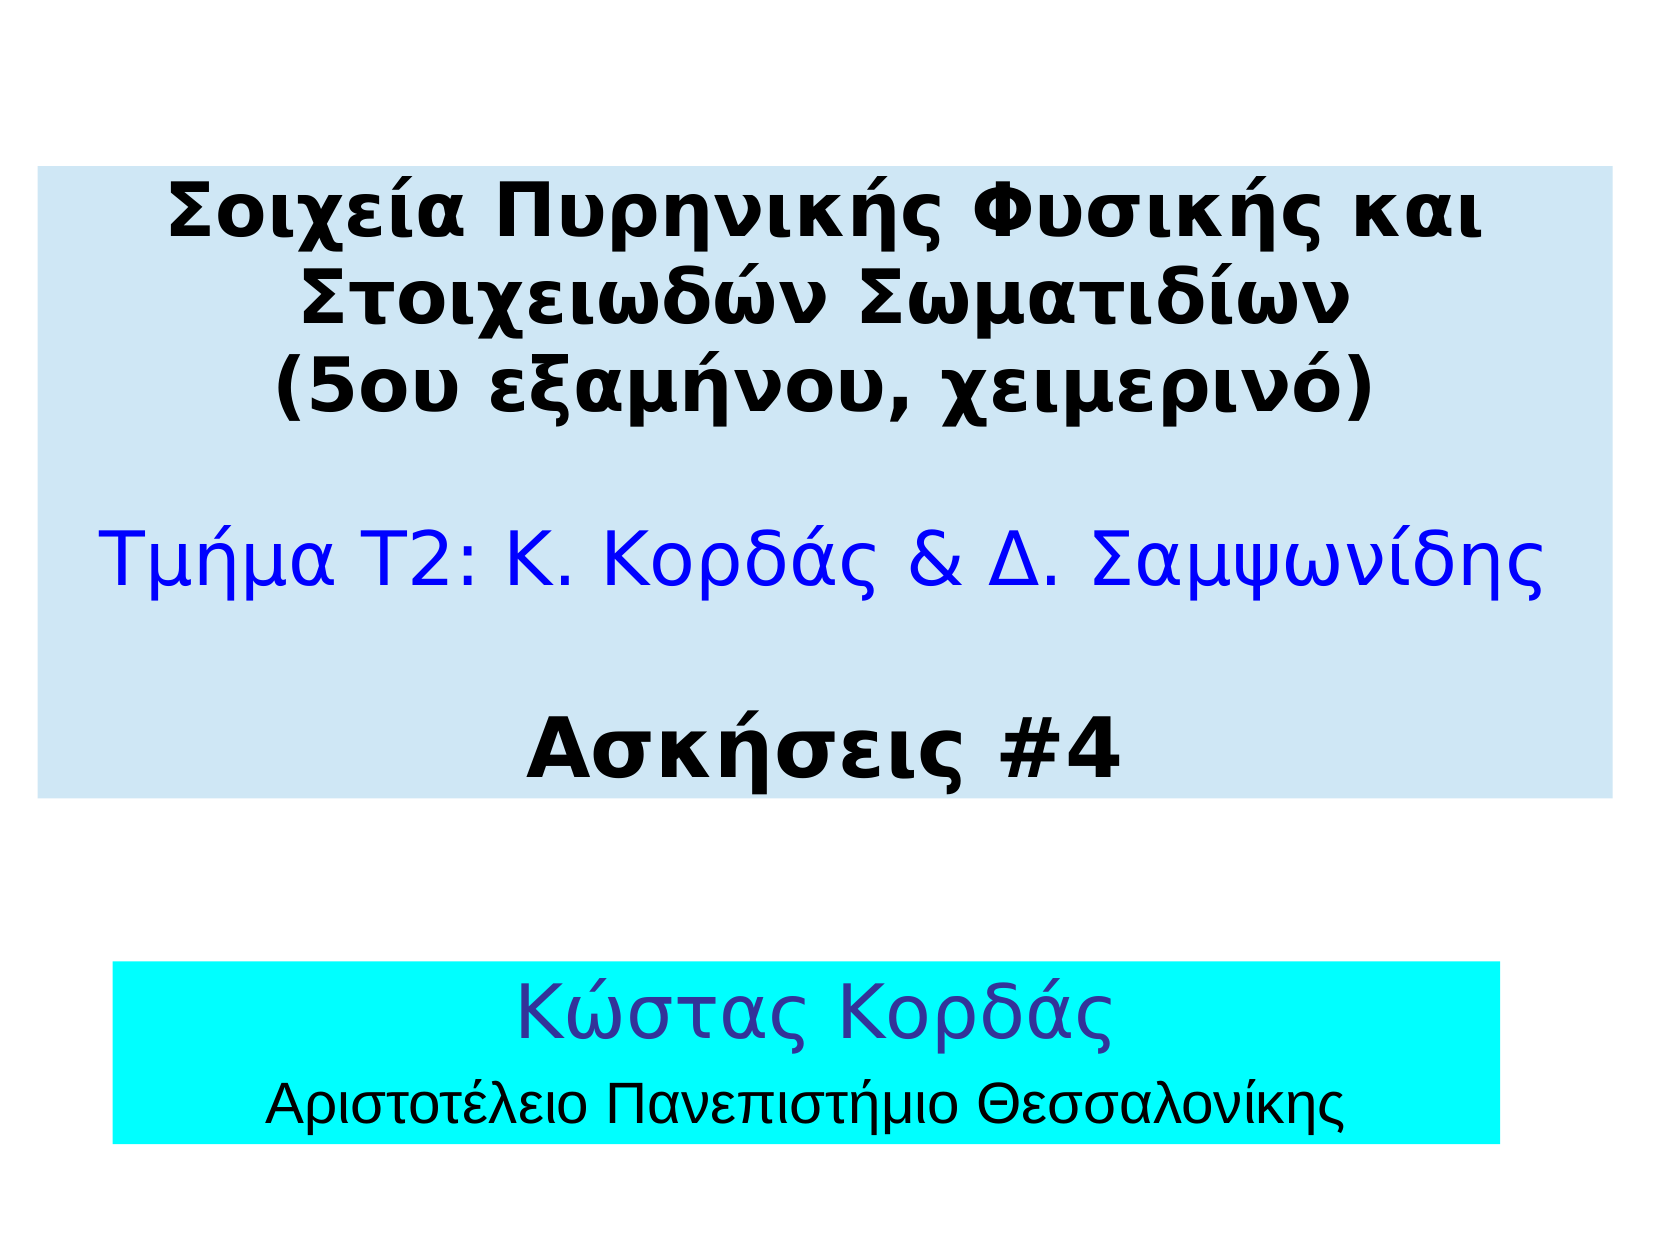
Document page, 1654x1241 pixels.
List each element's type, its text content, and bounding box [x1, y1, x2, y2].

title Σοιχεία Πυρηνικής Φυσικής και Στοιχειωδών Σωματιδίων (5ου εξαμήνου, χειμερινό) Τμήμα Τ2: Κ. Κορδάς & Δ. Σαμψωνίδης Ασκήσεις #4 [37, 166, 1613, 799]
text_box Κώστας Κορδάς Αριστοτέλειο Πανεπιστήμιο Θεσσαλονίκης [112, 961, 1501, 1145]
